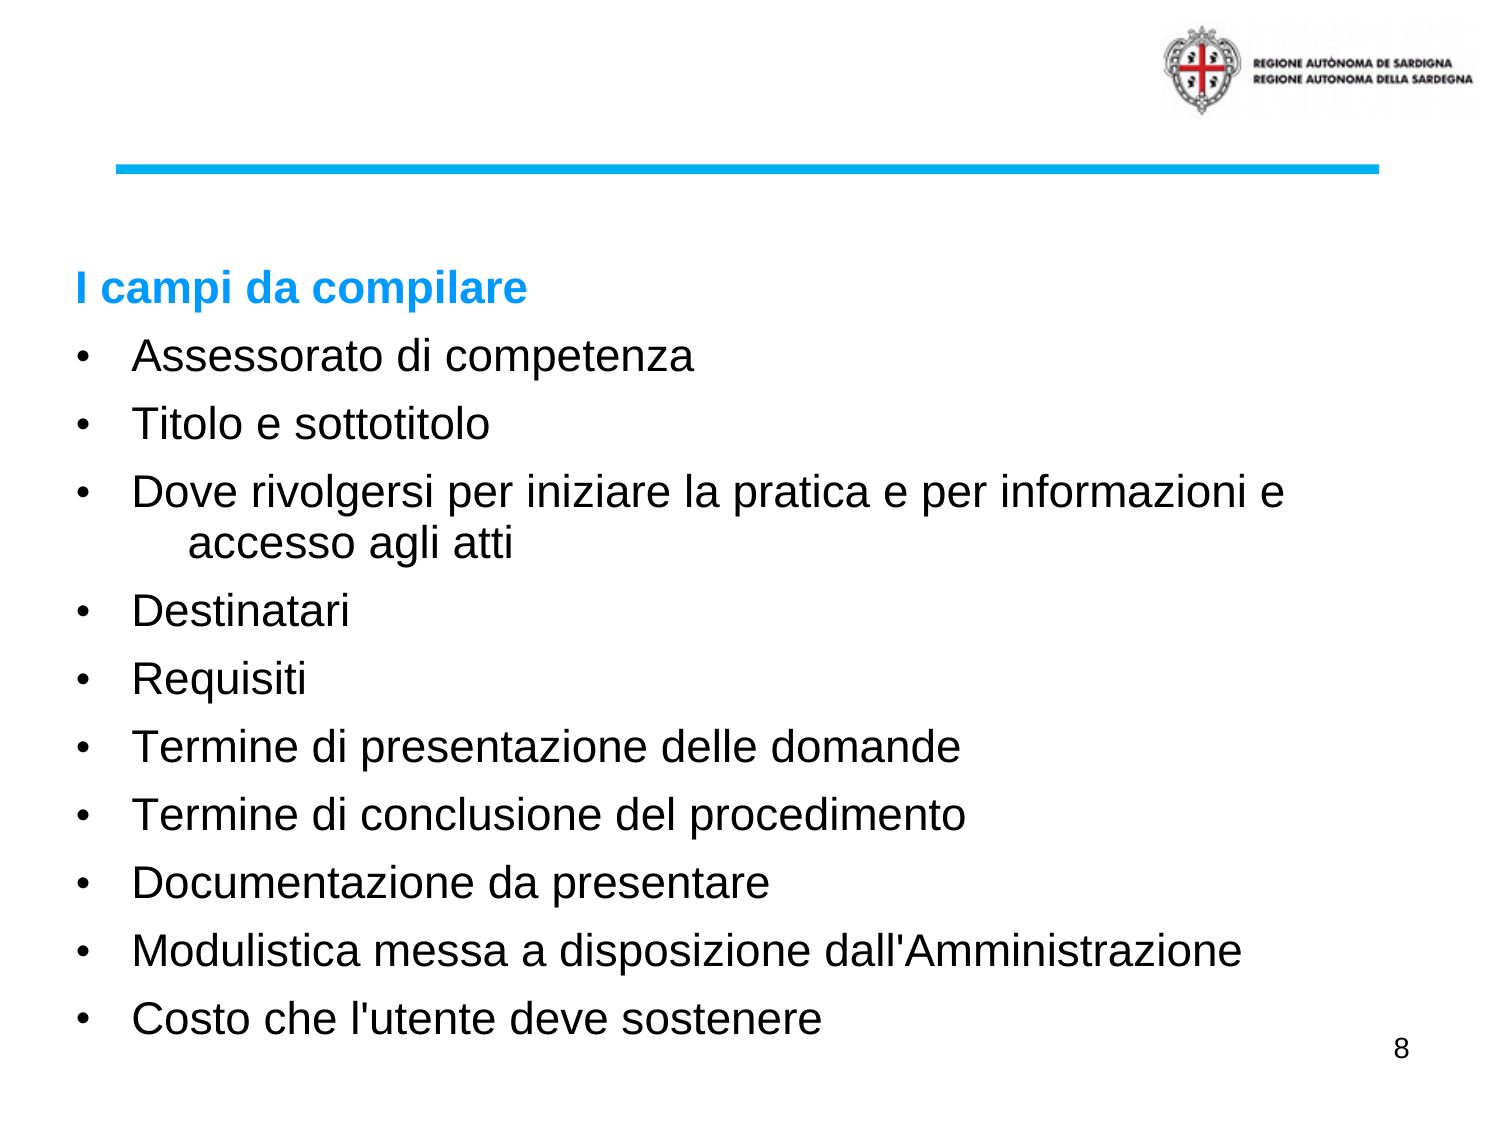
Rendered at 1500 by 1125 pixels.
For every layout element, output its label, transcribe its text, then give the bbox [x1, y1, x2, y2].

text_box [115, 164, 1380, 175]
picture [1163, 21, 1477, 119]
list I campi da compilare Assessorato di competenza Titolo e sottotitolo Dove rivolgersi per iniziare la pratica e per informazioni e accesso agli atti Destinatari Requisiti Termine di presentazione delle domande Termine di conclusione del procedimento Documentazione da presentare Modulistica messa a disposizione dall'Amministrazione Costo che l'utente deve sostenere [75, 262, 1425, 1125]
